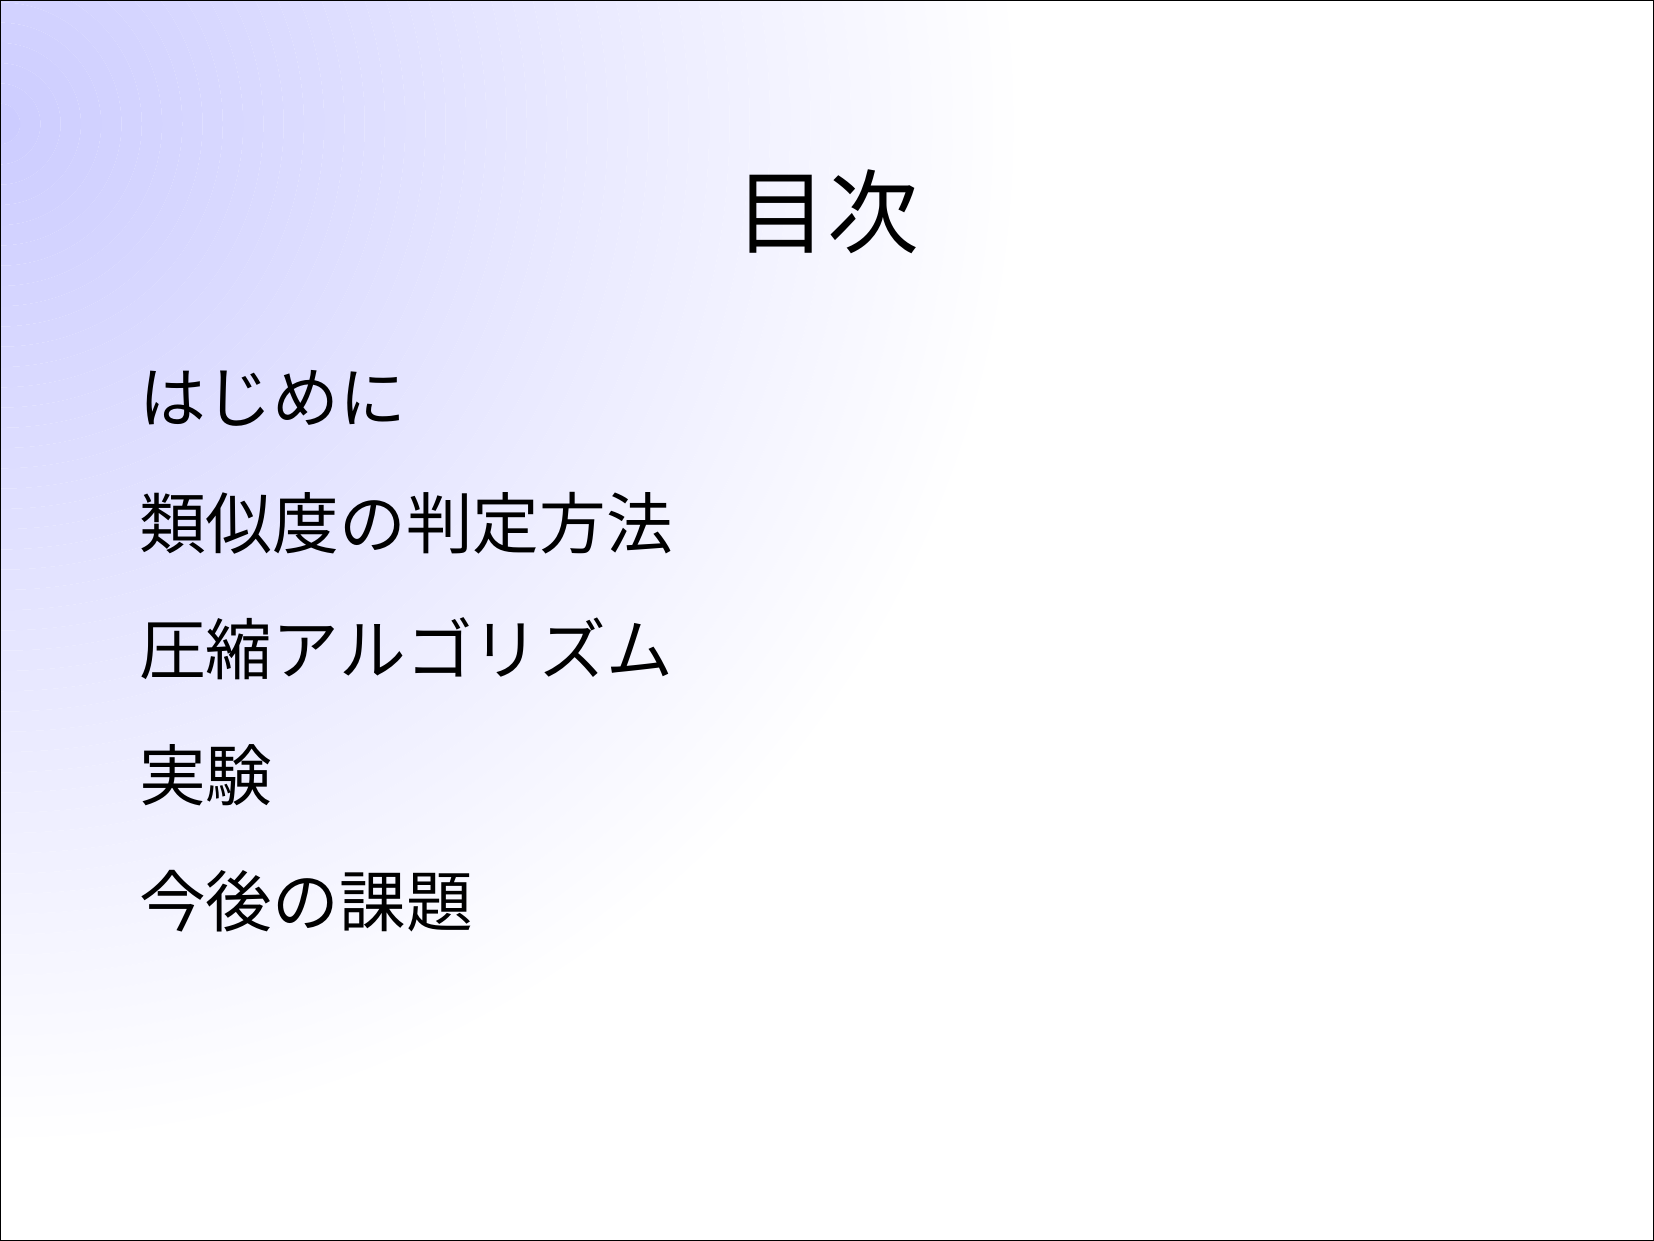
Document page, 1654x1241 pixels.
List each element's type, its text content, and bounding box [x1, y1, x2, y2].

title 目次 [121, 102, 1534, 311]
list はじめに 類似度の判定方法 圧縮アルゴリズム 実験 今後の課題 [121, 344, 1534, 1127]
